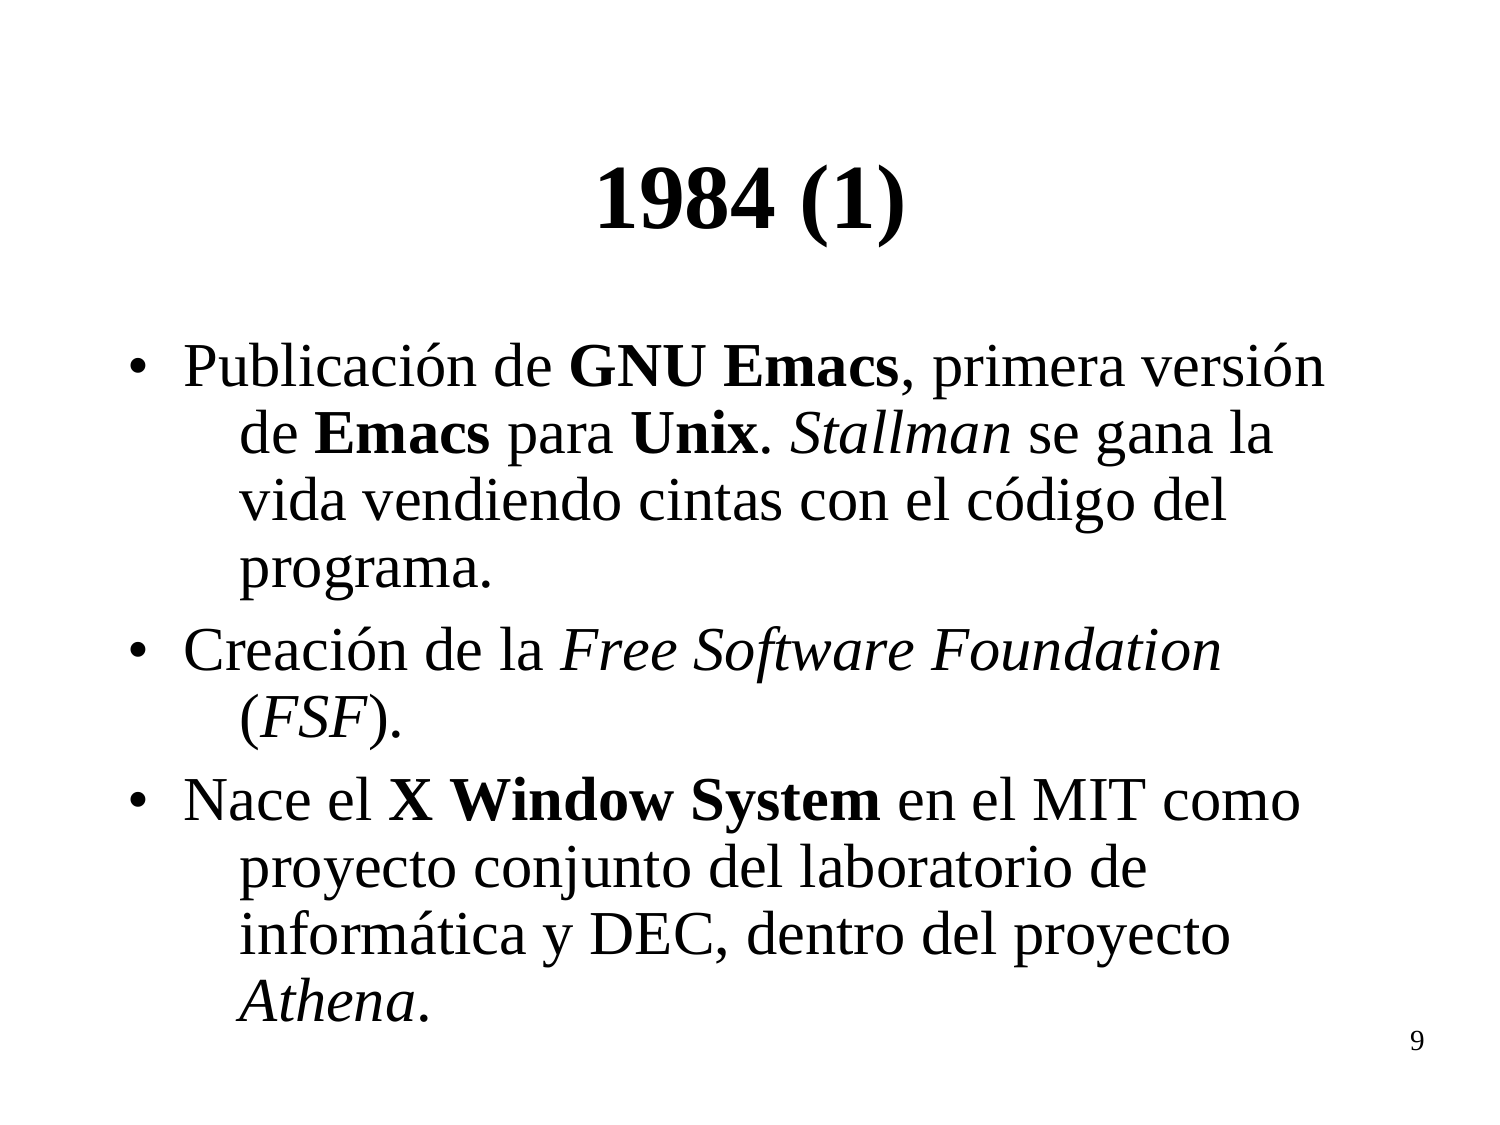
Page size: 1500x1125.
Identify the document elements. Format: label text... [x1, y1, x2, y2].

list Publicación de GNU Emacs, primera versión de Emacs para Unix. Stallman se gana la vida vendiendo cintas con el código del programa. Creación de la Free Software Foundation (FSF). Nace el X Window System en el MIT como proyecto conjunto del laboratorio de informática y DEC, dentro del proyecto Athena. [112, 324, 1388, 1000]
title 1984 (1) [112, 99, 1388, 288]
